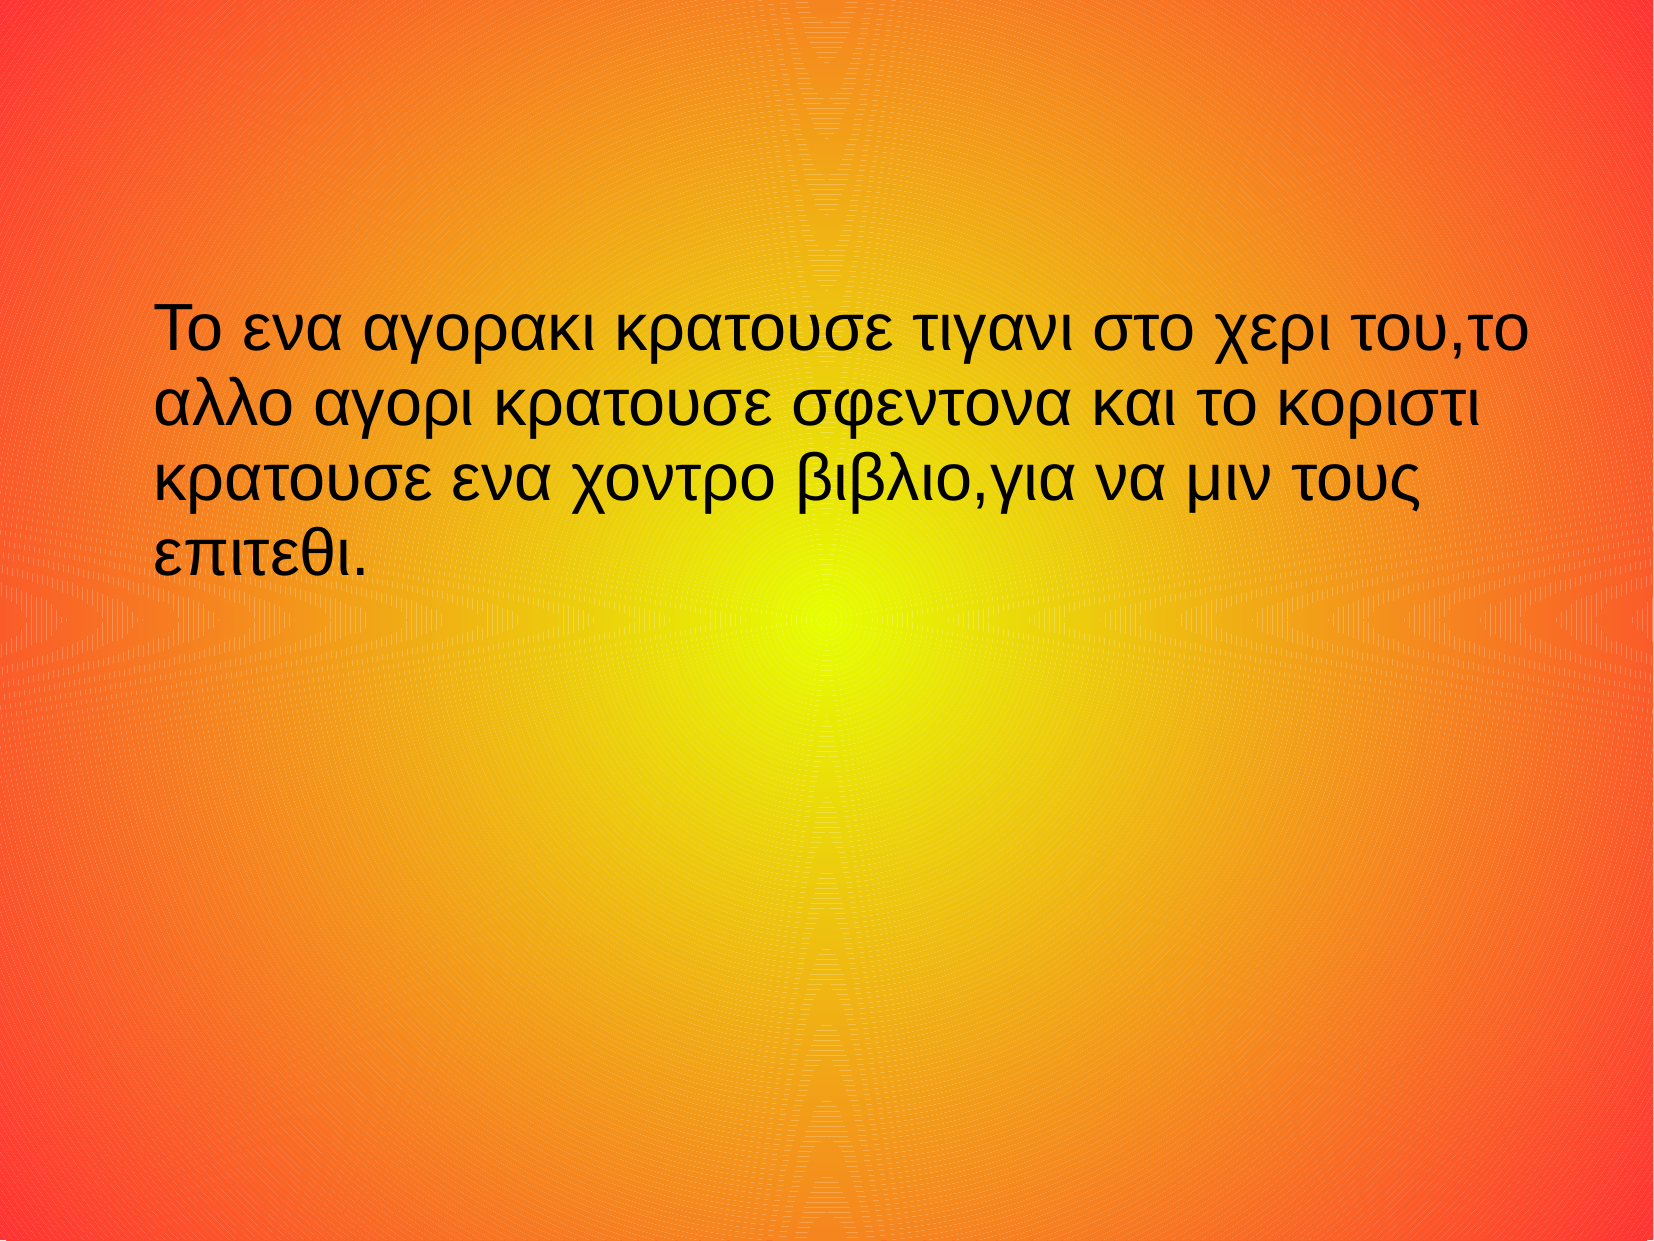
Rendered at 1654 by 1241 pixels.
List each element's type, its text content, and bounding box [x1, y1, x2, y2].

title [82, 49, 1571, 257]
list Το ενα αγορακι κρατουσε τιγανι στο χερι του,το αλλο αγορι κρατουσε σφεντονα και το κοριστι κρατουσε ενα χοντρο βιβλιο,για να μιν τους επιτεθι. [82, 290, 1538, 1010]
